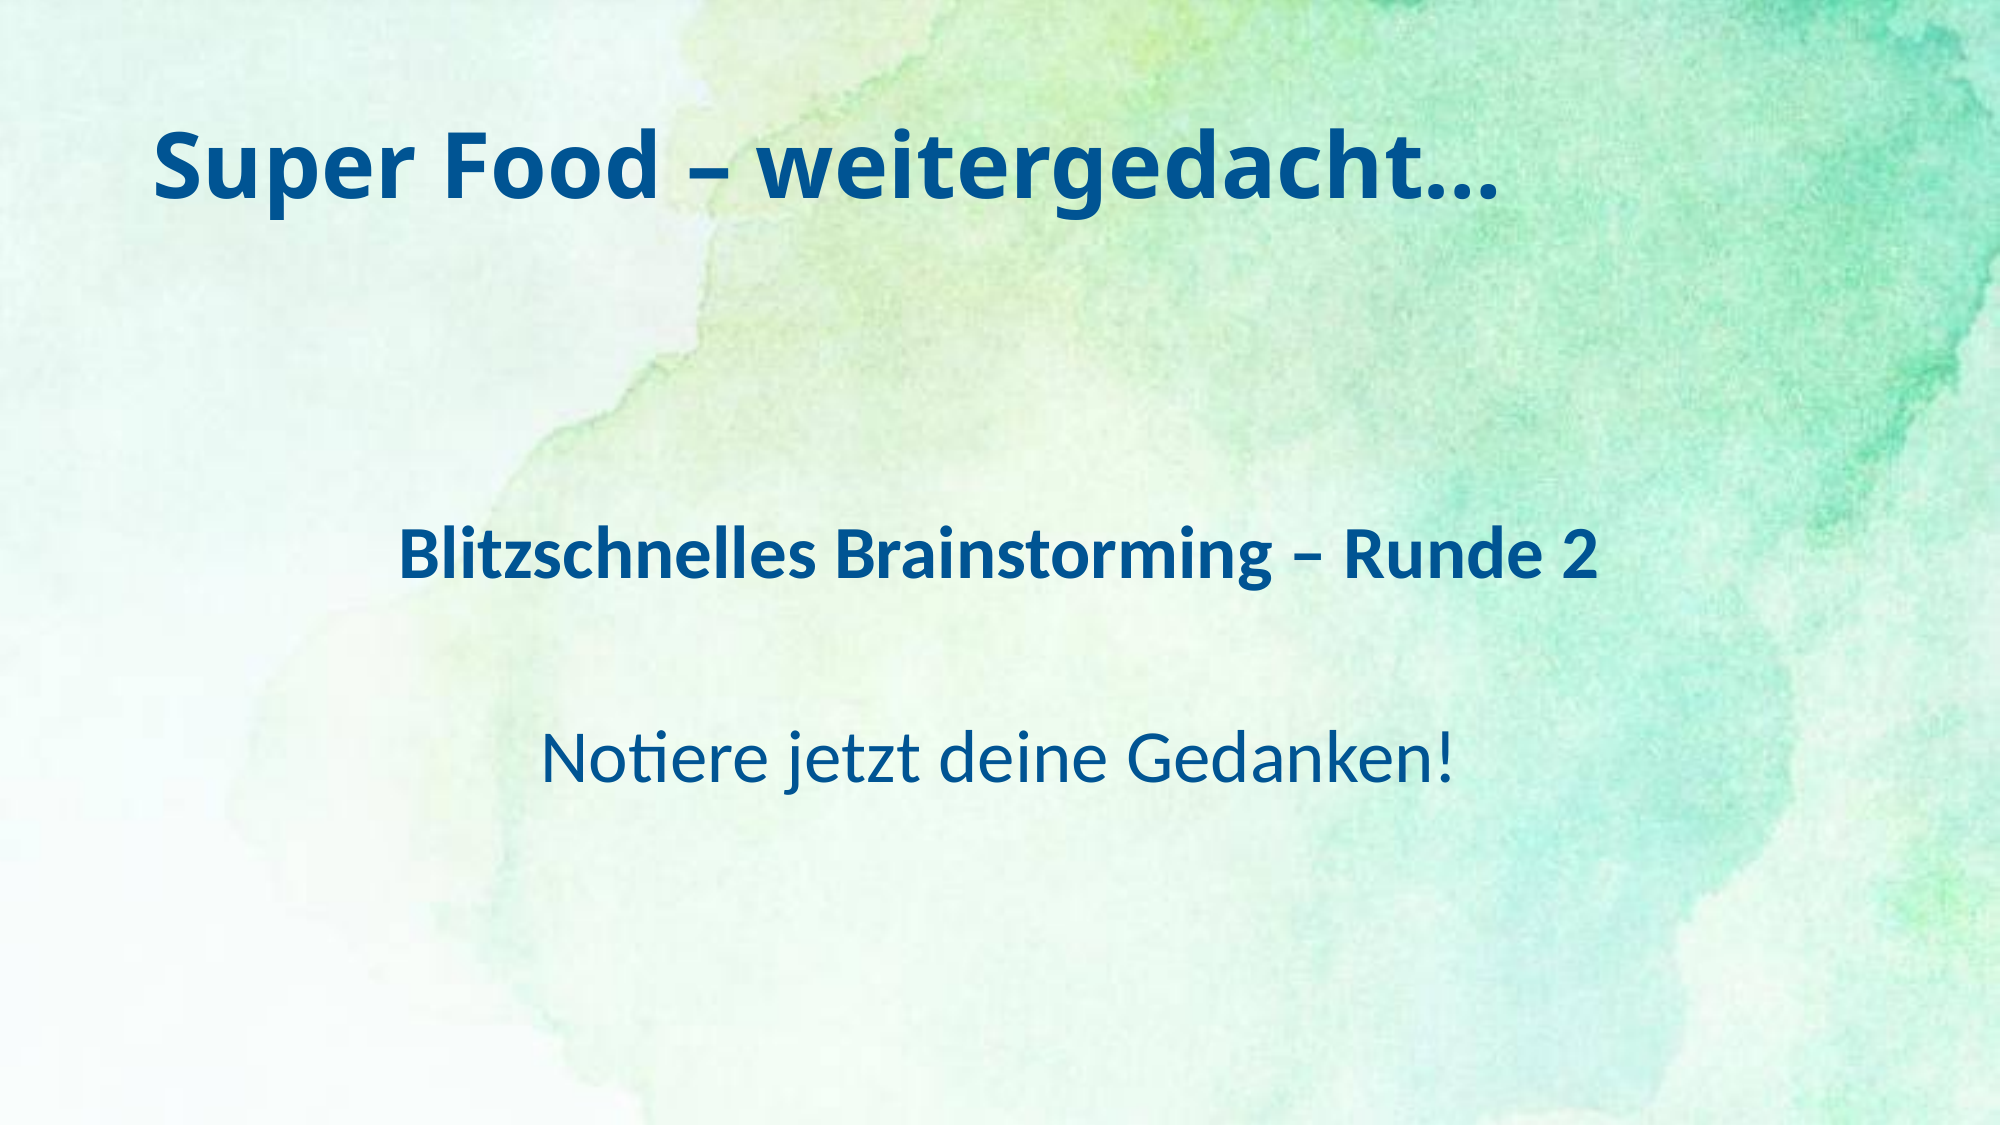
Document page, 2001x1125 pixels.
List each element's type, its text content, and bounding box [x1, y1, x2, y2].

title Super Food – weitergedacht… [137, 59, 1863, 278]
picture [0, 0, 2000, 1125]
list Blitzschnelles Brainstorming – Runde 2 Notiere jetzt deine Gedanken! [137, 299, 1863, 1014]
